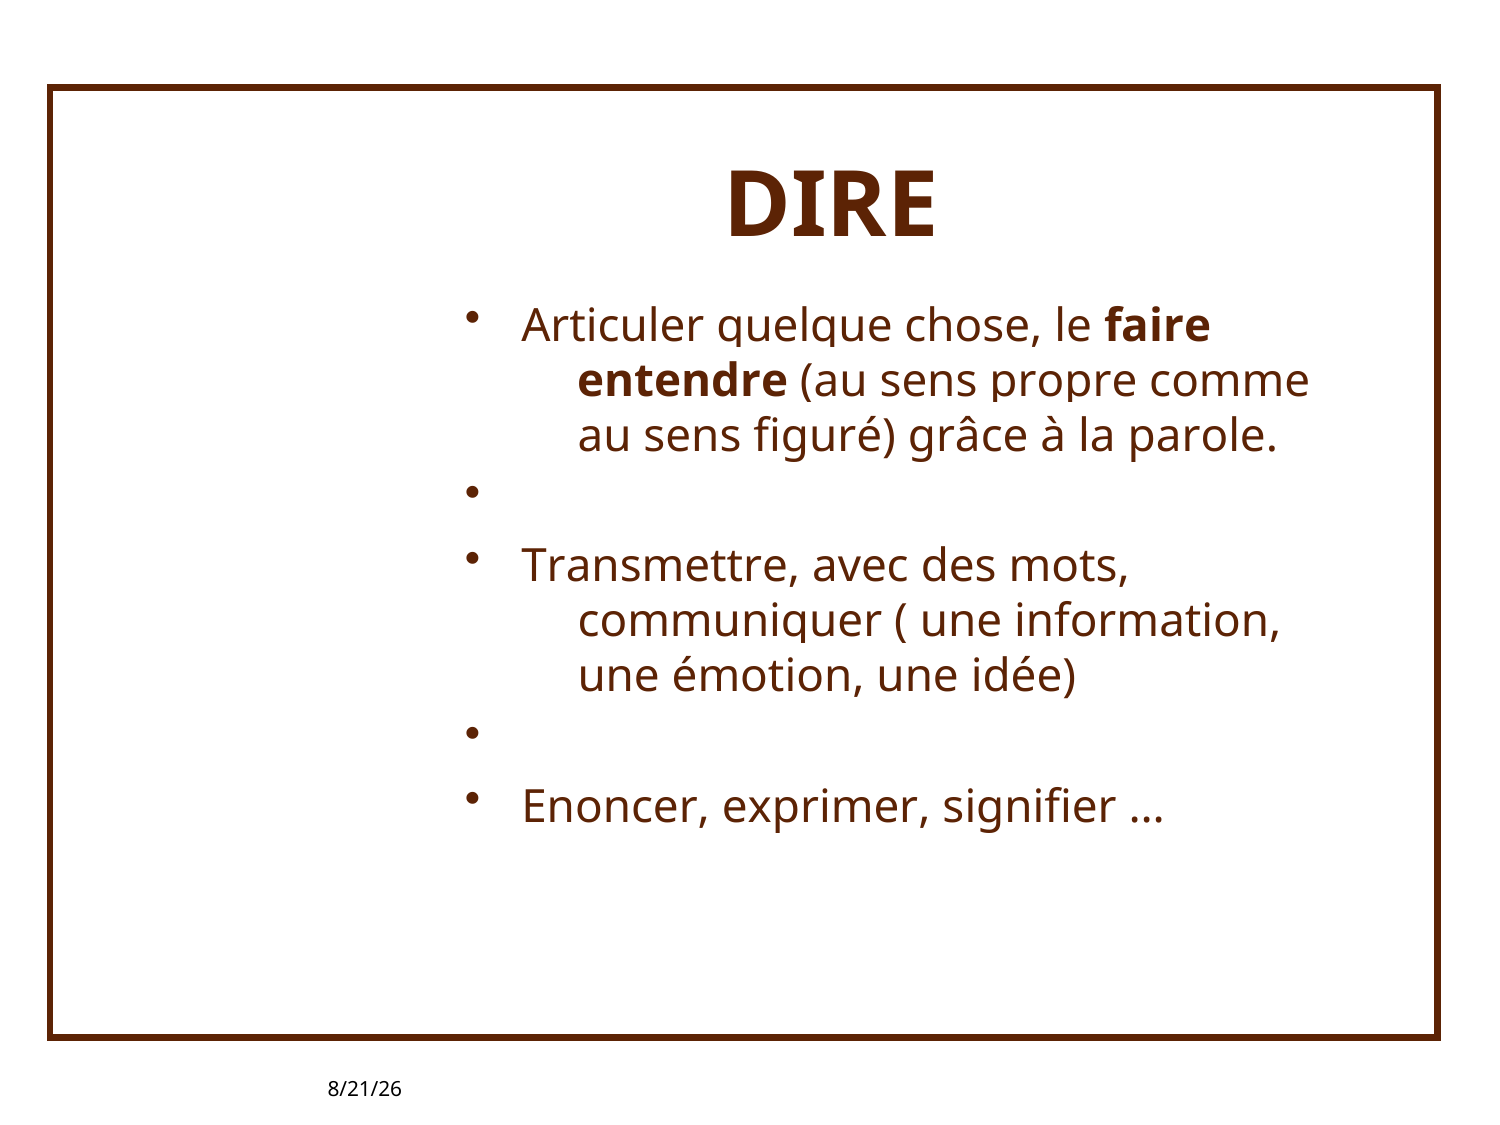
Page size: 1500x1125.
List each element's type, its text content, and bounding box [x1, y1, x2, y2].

text_box 4/14/2021 [312, 1052, 574, 1125]
list Articuler quelque chose, le faire entendre (au sens propre comme au sens figuré) grâce à la parole. Transmettre, avec des mots, communiquer ( une information, une émotion, une idée) Enoncer, exprimer, signifier … [449, 287, 1350, 975]
title DIRE [312, 137, 1351, 250]
